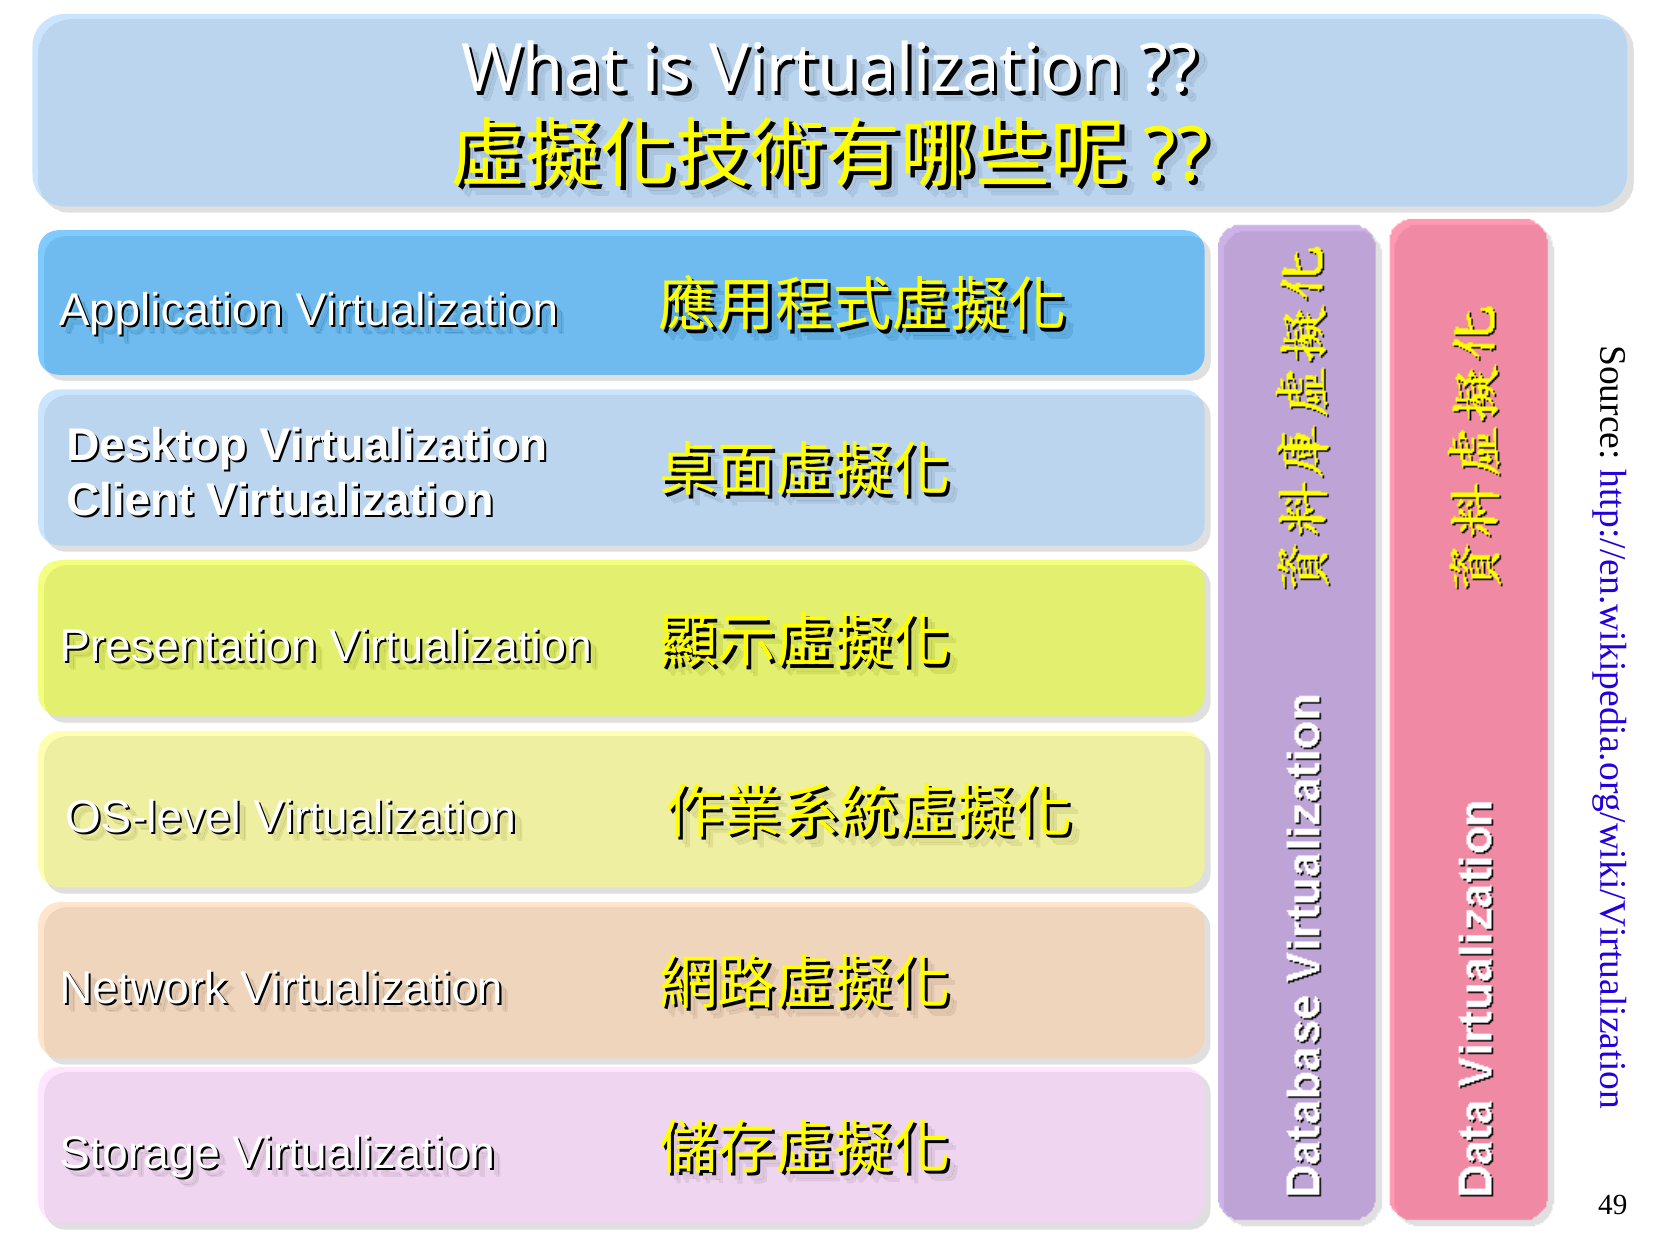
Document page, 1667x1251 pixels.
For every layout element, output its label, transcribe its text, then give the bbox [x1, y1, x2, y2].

text_box What is Virtualization ?? 虛擬化技術有哪些呢?? [32, 13, 1628, 207]
text_box 桌面虛擬化 [38, 389, 1205, 546]
picture [1218, 219, 1556, 1228]
text_box Storage Virtualization 儲存虛擬化 [38, 1066, 1205, 1224]
text_box Desktop Virtualization Client Virtualization [51, 406, 563, 532]
text_box Source: http://en.wikipedia.org/wiki/Virtualization [1570, 330, 1646, 1144]
text_box Presentation Virtualization 顯示虛擬化 [38, 560, 1205, 717]
text_box Application Virtualization 應用程式虛擬化 [38, 230, 1205, 375]
text_box Network Virtualization 網路虛擬化 [38, 902, 1205, 1059]
text_box OS-level Virtualization 作業系統虛擬化 [38, 730, 1205, 888]
